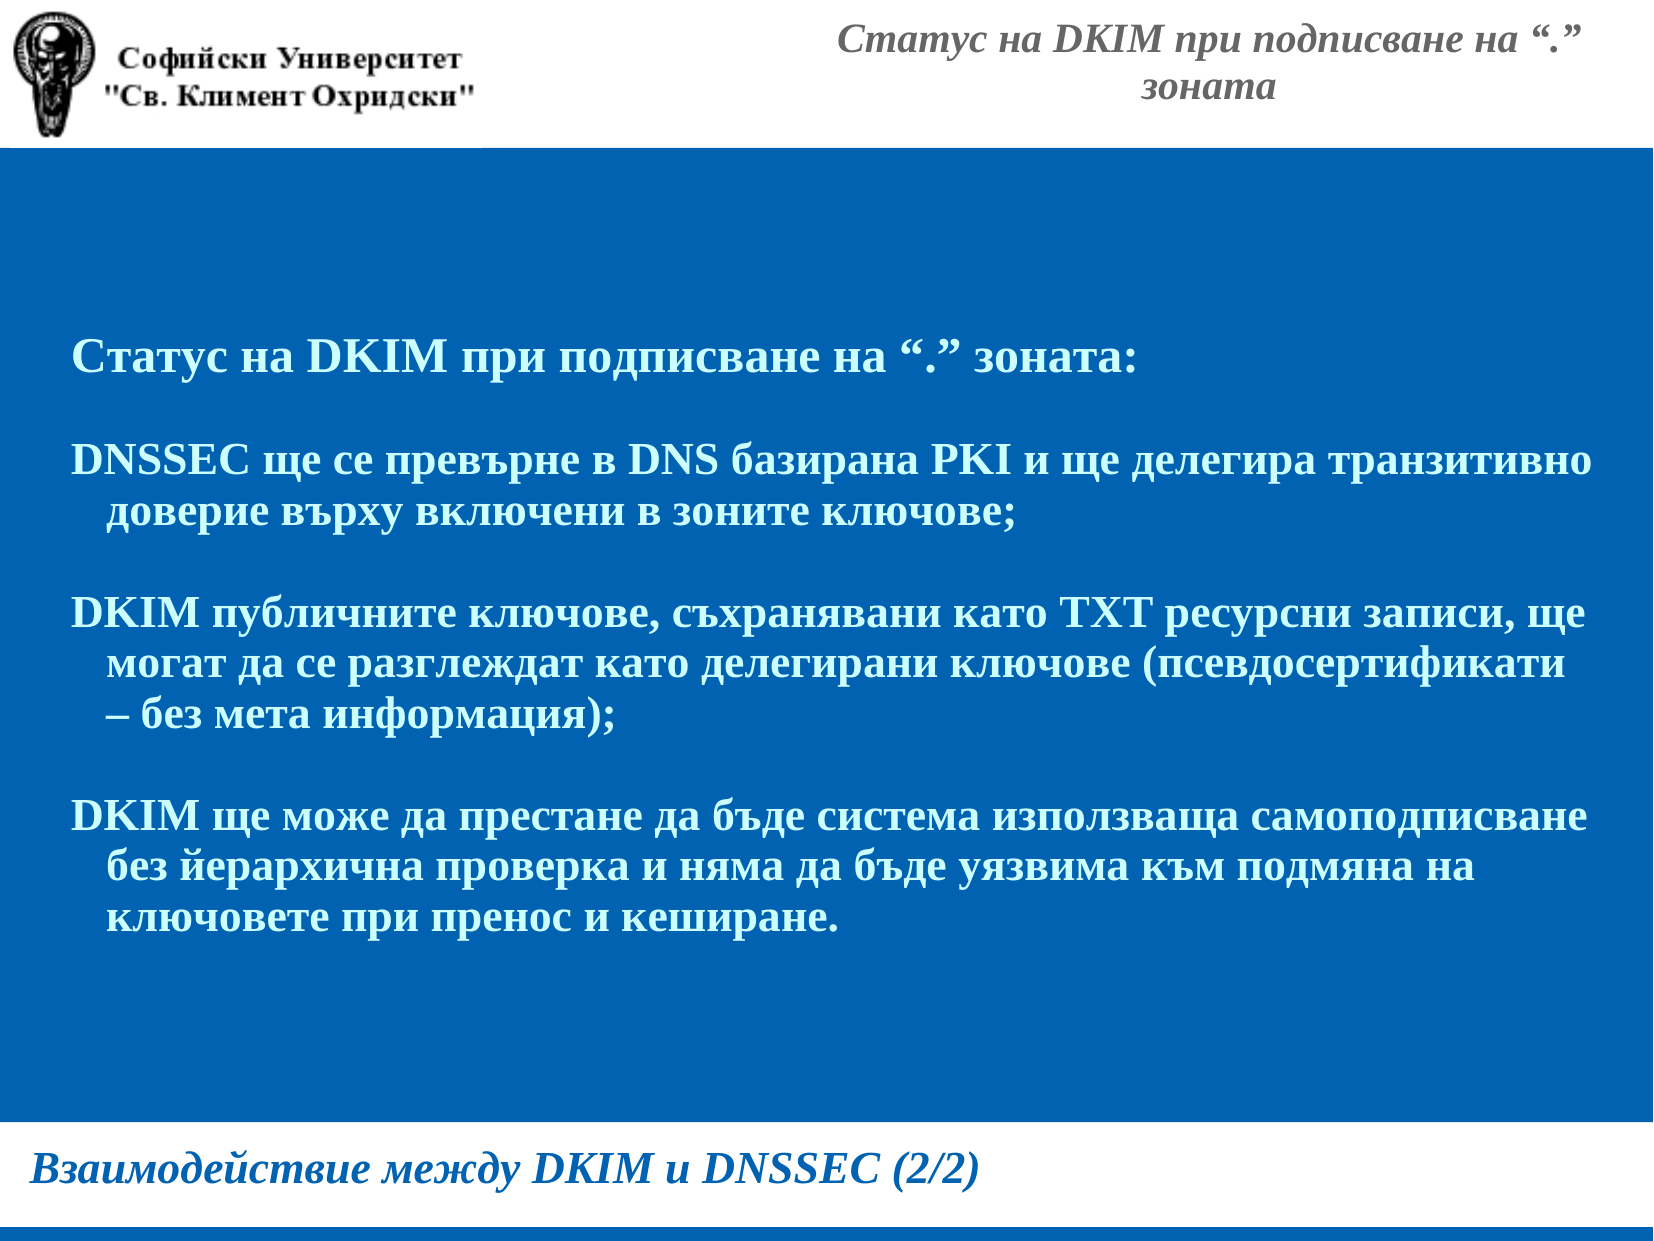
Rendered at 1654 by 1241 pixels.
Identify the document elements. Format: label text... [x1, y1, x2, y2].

title Статус на DKIM при подписване на “.” зоната [767, 0, 1652, 124]
picture [10, 0, 482, 148]
text_box Взаимодействие между DKIM и DNSSEC (2/2) [29, 1143, 1011, 1211]
text_box Статус на DKIM при подписване на “.” зоната: DNSSEC ще се превърне в DNS базирана PKI и ще делегира транзитивно доверие върху включени в зоните ключове; DKIM публичните ключове, съхранявани като TXT ресурсни записи, ще могат да се разглеждат като делегирани ключове (псевдосертификати – без мета информация); DKIM ще може да престане да бъде система използваща самоподписване без йерархична проверка и няма да бъде уязвима към подмяна на ключовете при пренос и кеширане. [0, 147, 1653, 1123]
